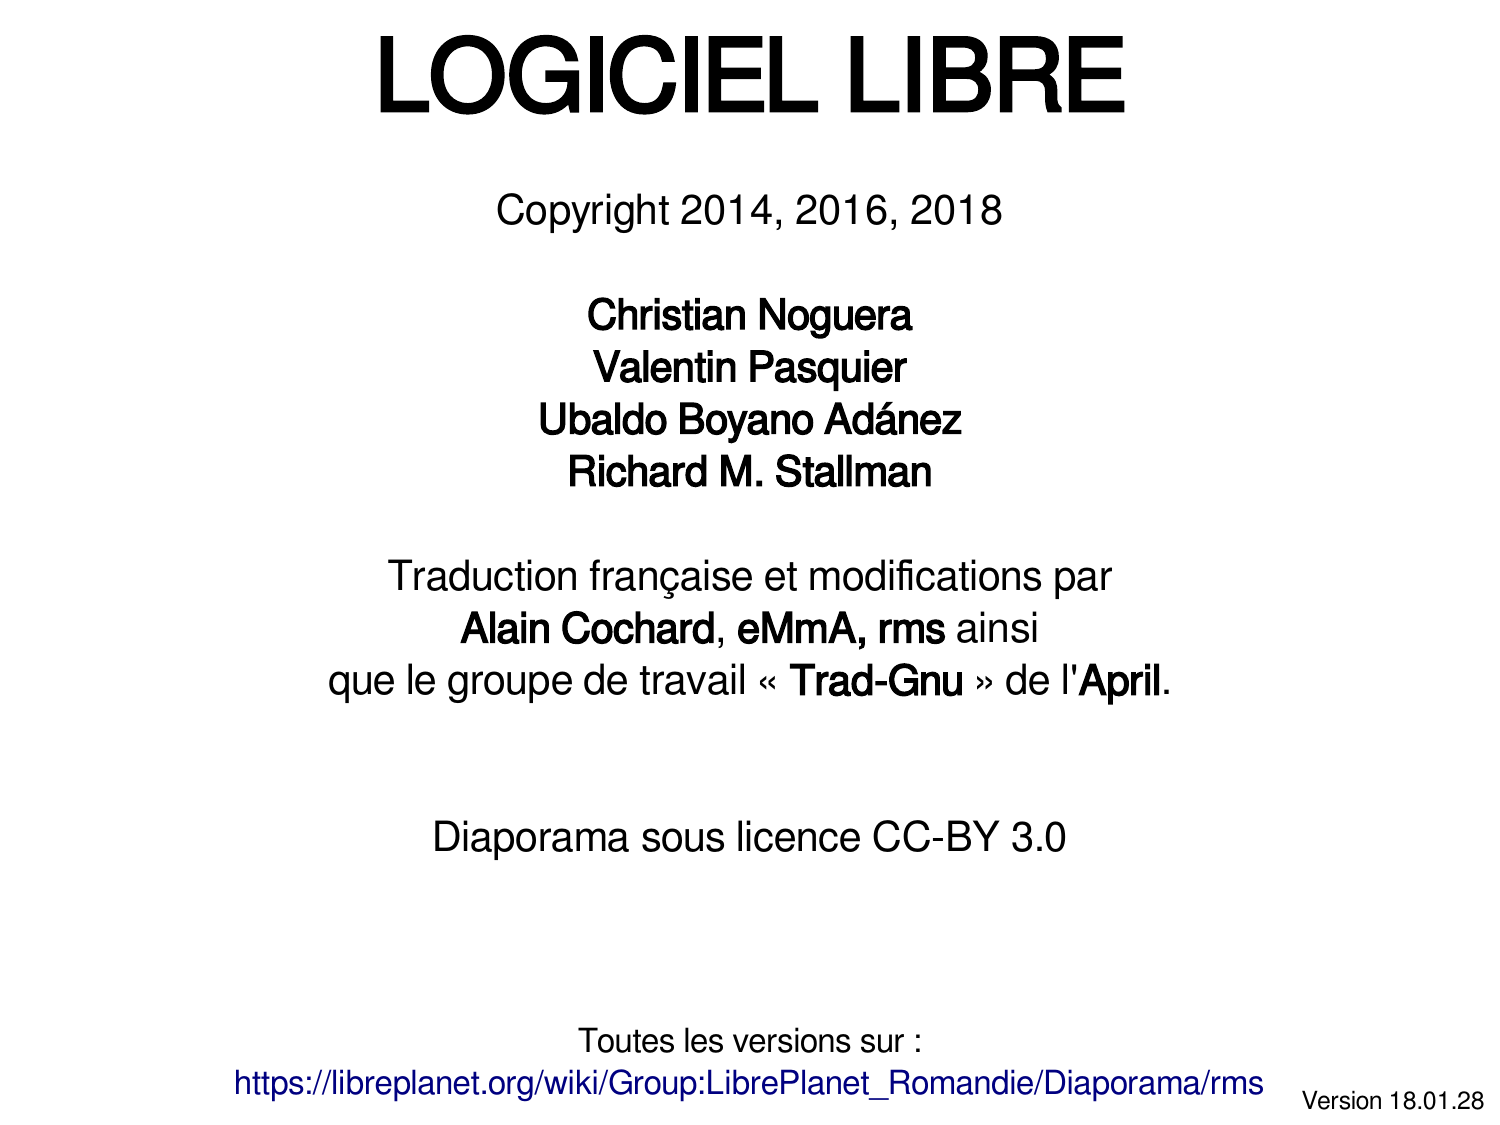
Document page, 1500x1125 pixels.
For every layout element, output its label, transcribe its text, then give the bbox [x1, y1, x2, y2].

text_box Version 18.01.28 [1015, 1078, 1500, 1125]
text_box LOGICIEL LIBRE Copyright 2014, 2016, 2018 Christian Noguera Valentin Pasquier Ubaldo Boyano Adánez Richard M. Stallman Traduction française et modifications par Alain Cochard, eMmA, rms ainsi que le groupe de travail « Trad-Gnu » de l'April. Diaporama sous licence CC-BY 3.0 Toutes les versions sur : https://libreplanet.org/wiki/Group:LibrePlanet_Romandie/Diaporama/rms [0, 0, 1500, 1125]
